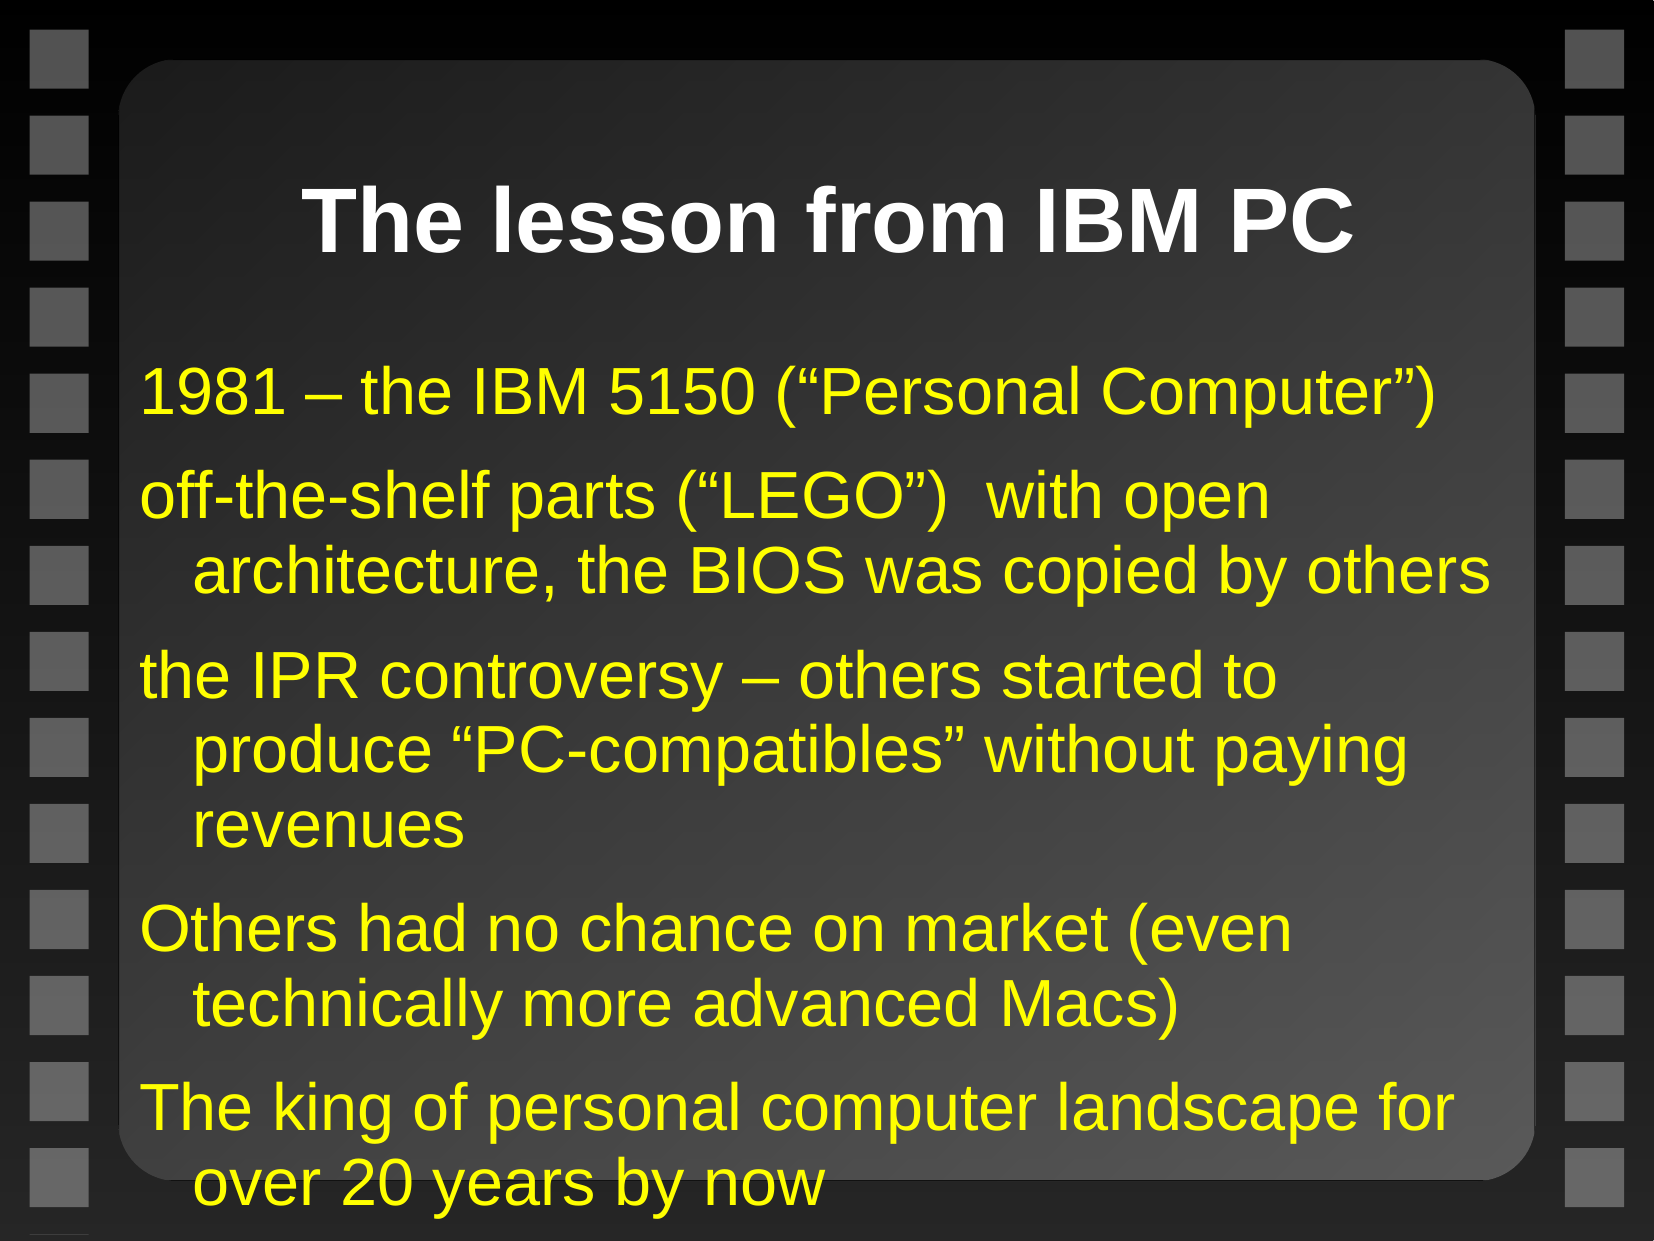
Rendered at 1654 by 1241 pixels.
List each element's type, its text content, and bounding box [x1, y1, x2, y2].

list 1981 – the IBM 5150 (“Personal Computer”) off-the-shelf parts (“LEGO”) with open architecture, the BIOS was copied by others the IPR controversy – others started to produce “PC-compatibles” without paying revenues Others had no chance on market (even technically more advanced Macs) The king of personal computer landscape for over 20 years by now [121, 354, 1534, 1220]
title The lesson from IBM PC [123, 117, 1536, 325]
